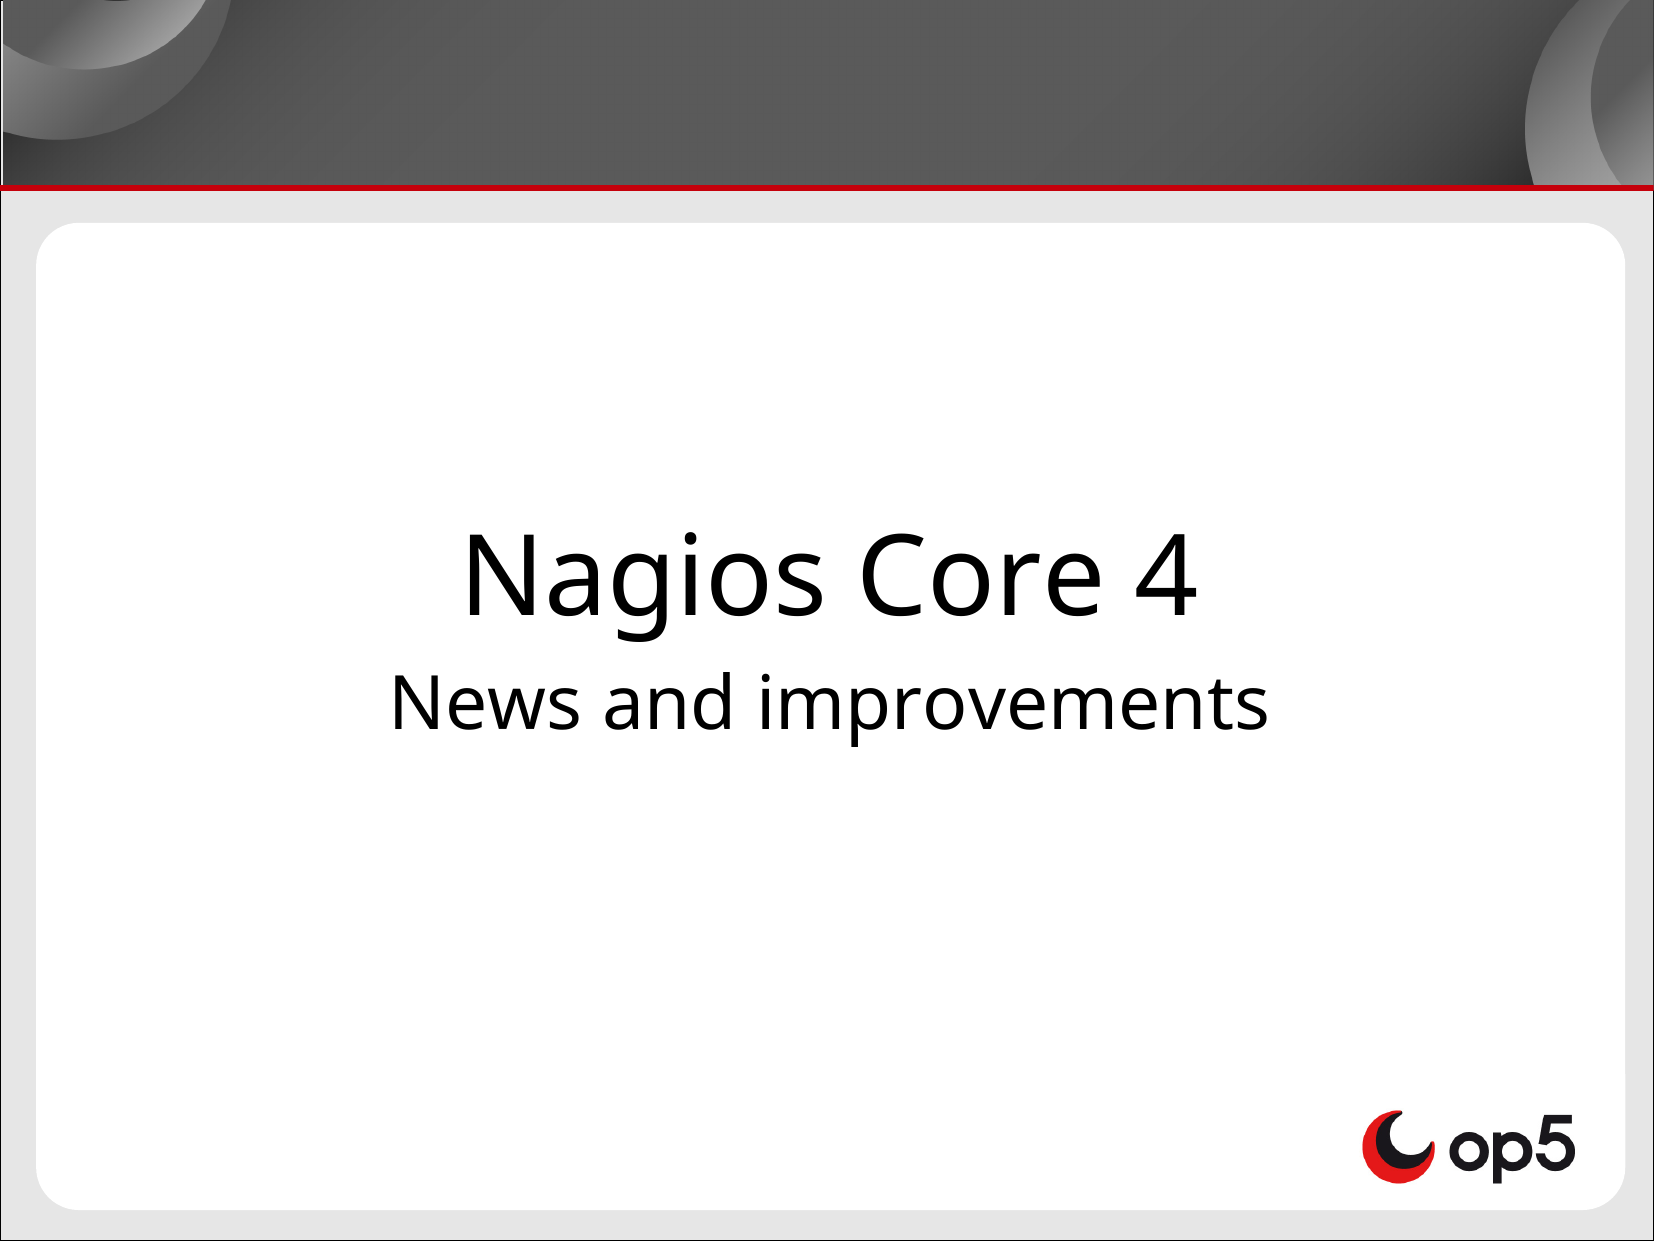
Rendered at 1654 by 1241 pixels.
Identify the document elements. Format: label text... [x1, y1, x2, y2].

subtitle Nagios Core 4 News and improvements [88, 112, 1571, 1132]
picture [1350, 1103, 1587, 1191]
picture [3, 0, 1654, 185]
